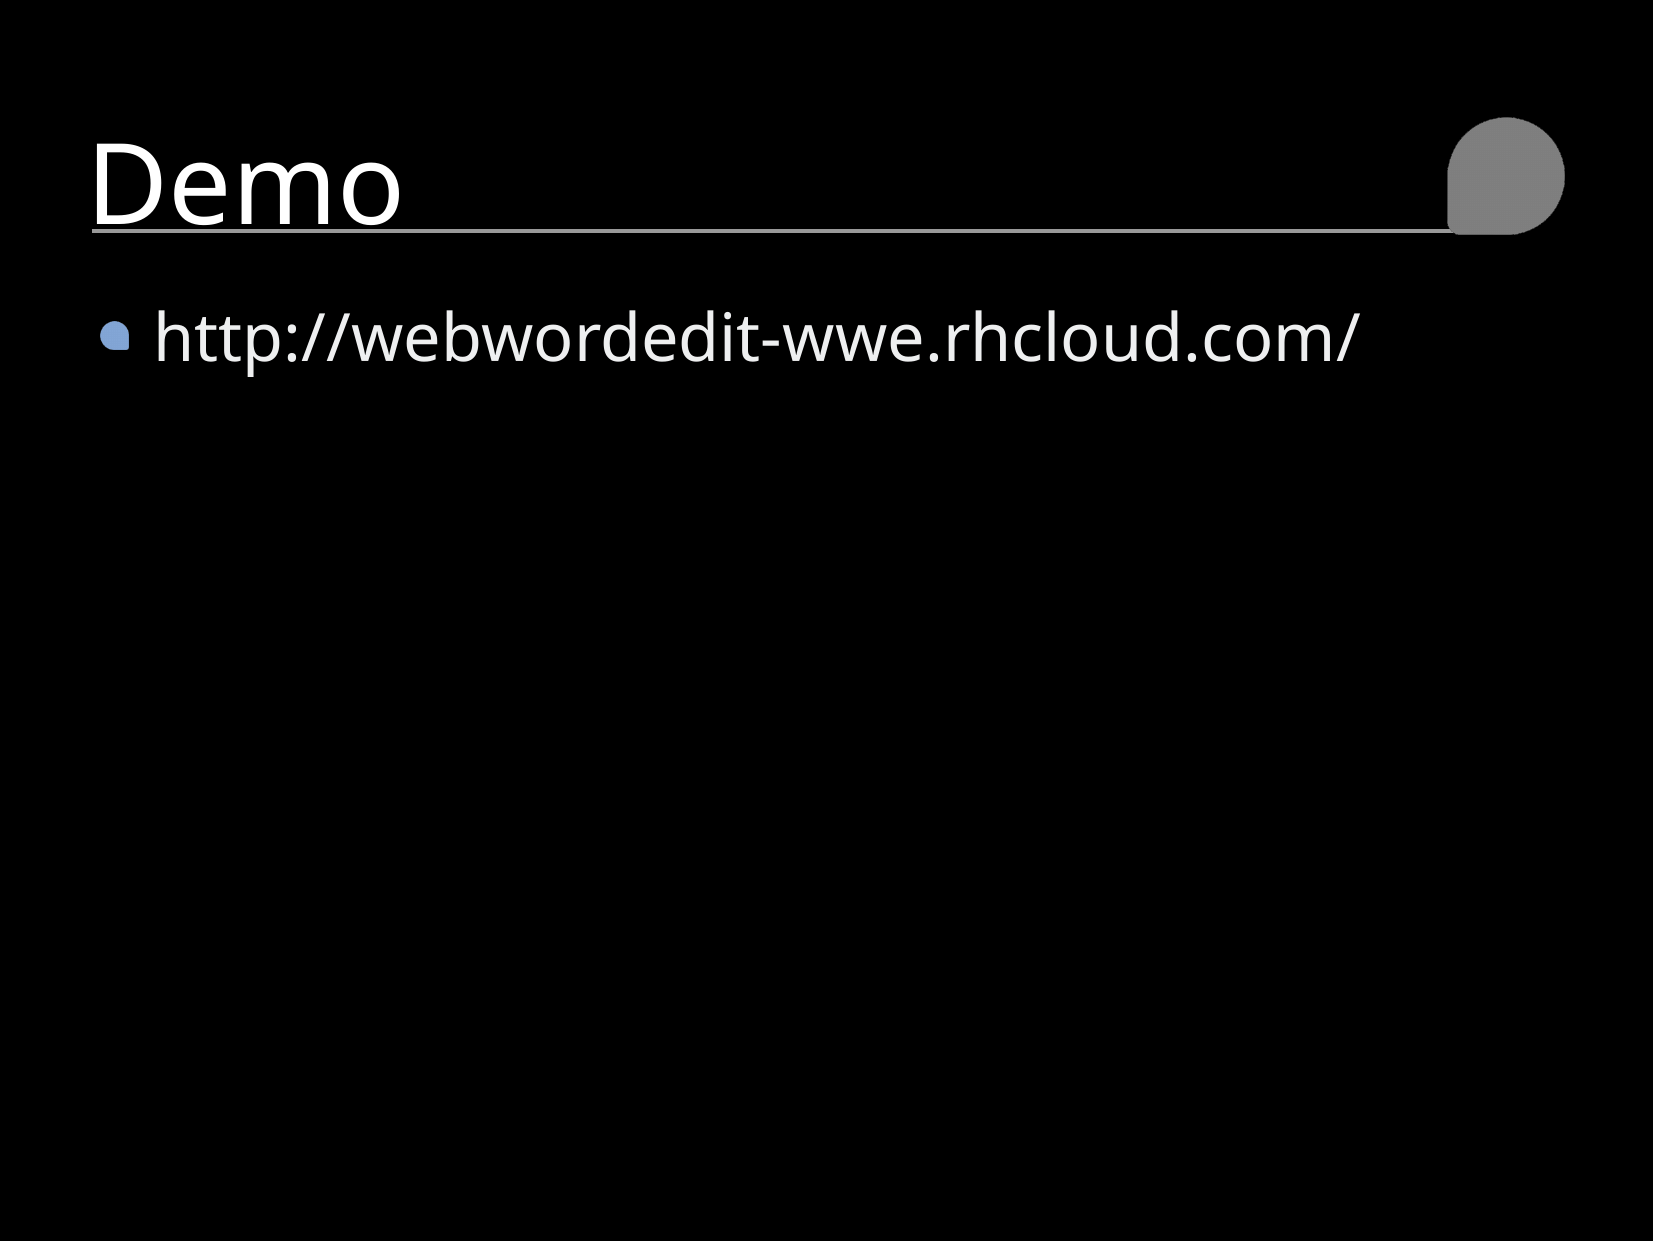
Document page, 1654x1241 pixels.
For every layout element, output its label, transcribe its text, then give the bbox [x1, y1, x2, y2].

list http://webwordedit-wwe.rhcloud.com/ [82, 290, 1571, 1010]
title Demo [86, 112, 1575, 249]
